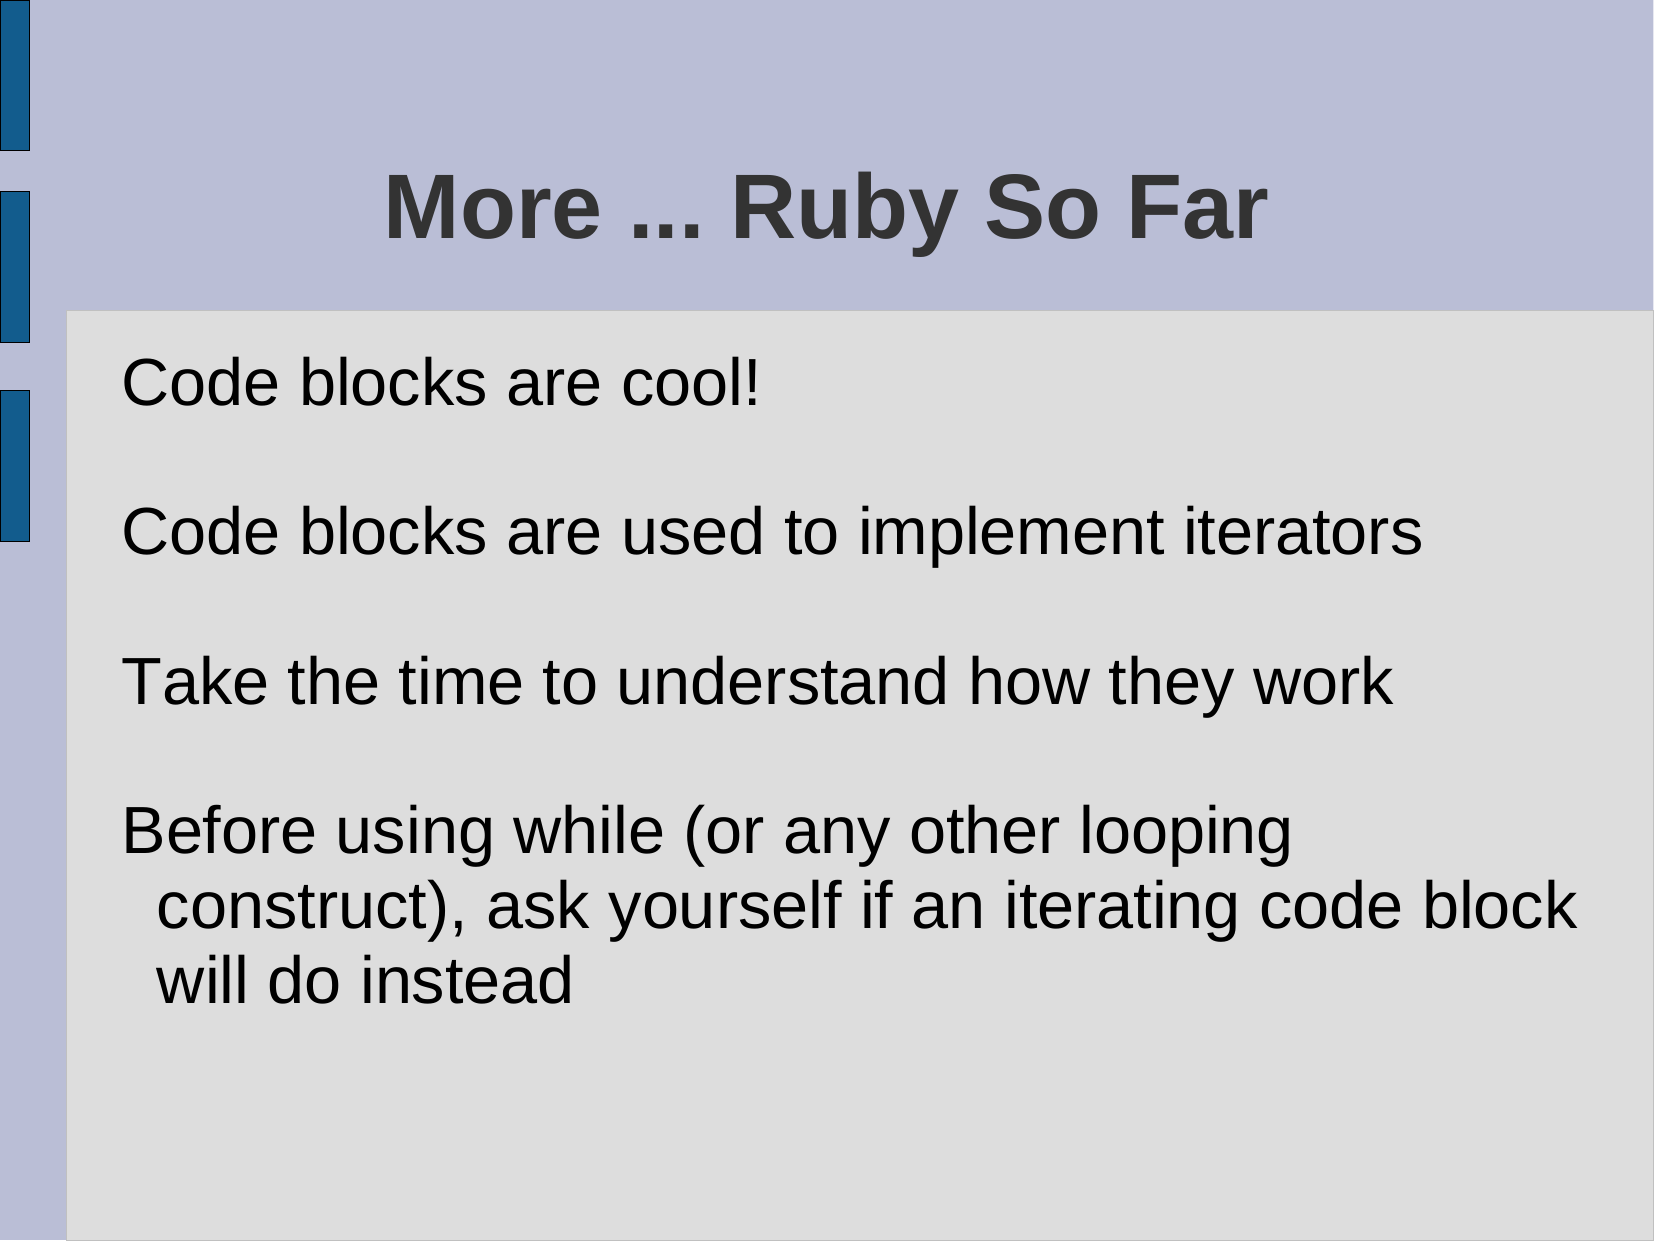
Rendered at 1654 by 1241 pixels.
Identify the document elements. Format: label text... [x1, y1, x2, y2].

title More ... Ruby So Far [121, 102, 1534, 311]
list Code blocks are cool! Code blocks are used to implement iterators Take the time to understand how they work Before using while (or any other looping construct), ask yourself if an iterating code block will do instead [121, 344, 1600, 1127]
